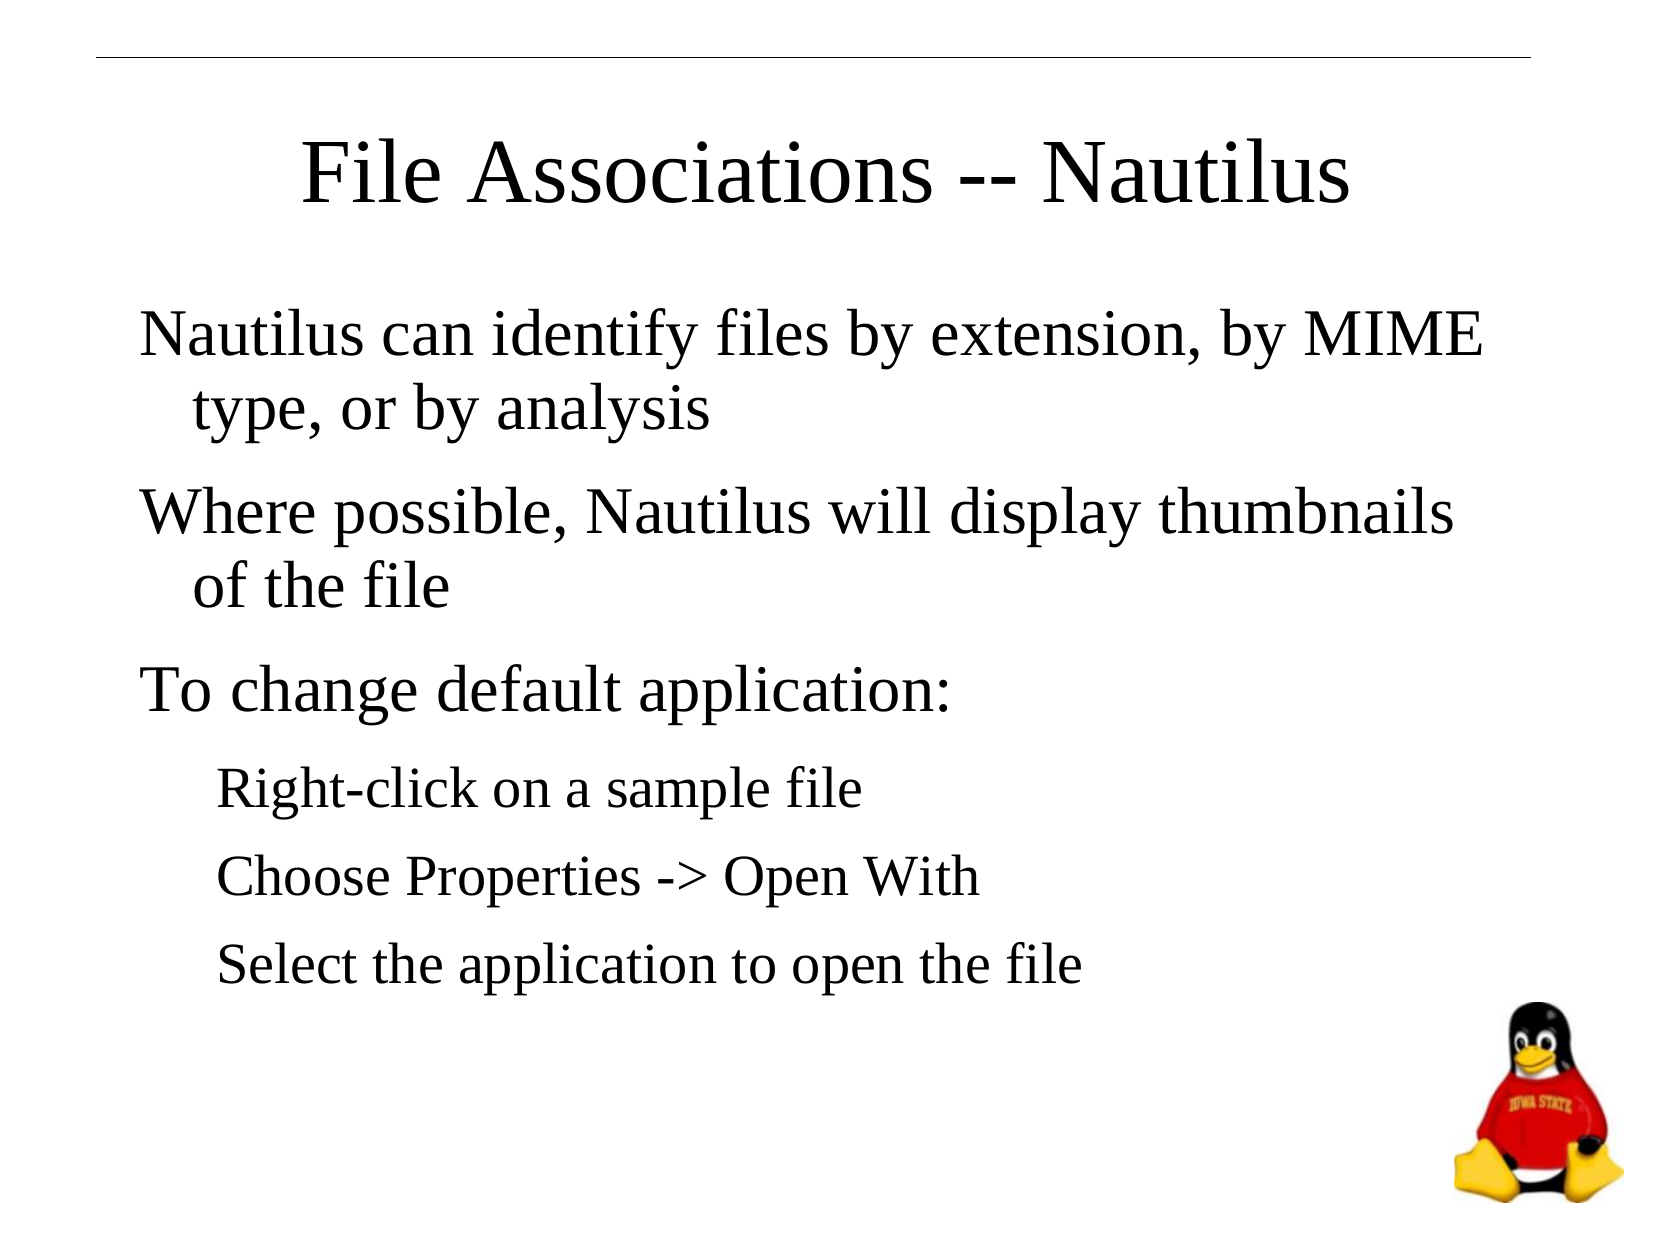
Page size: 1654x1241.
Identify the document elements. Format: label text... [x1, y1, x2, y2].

title File Associations -- Nautilus [121, 68, 1534, 276]
picture [1495, 1002, 1624, 1203]
list Nautilus can identify files by extension, by MIME type, or by analysis Where possible, Nautilus will display thumbnails of the file To change default application: Right-click on a sample file Choose Properties -> Open With Select the application to open the file [121, 296, 1495, 1218]
